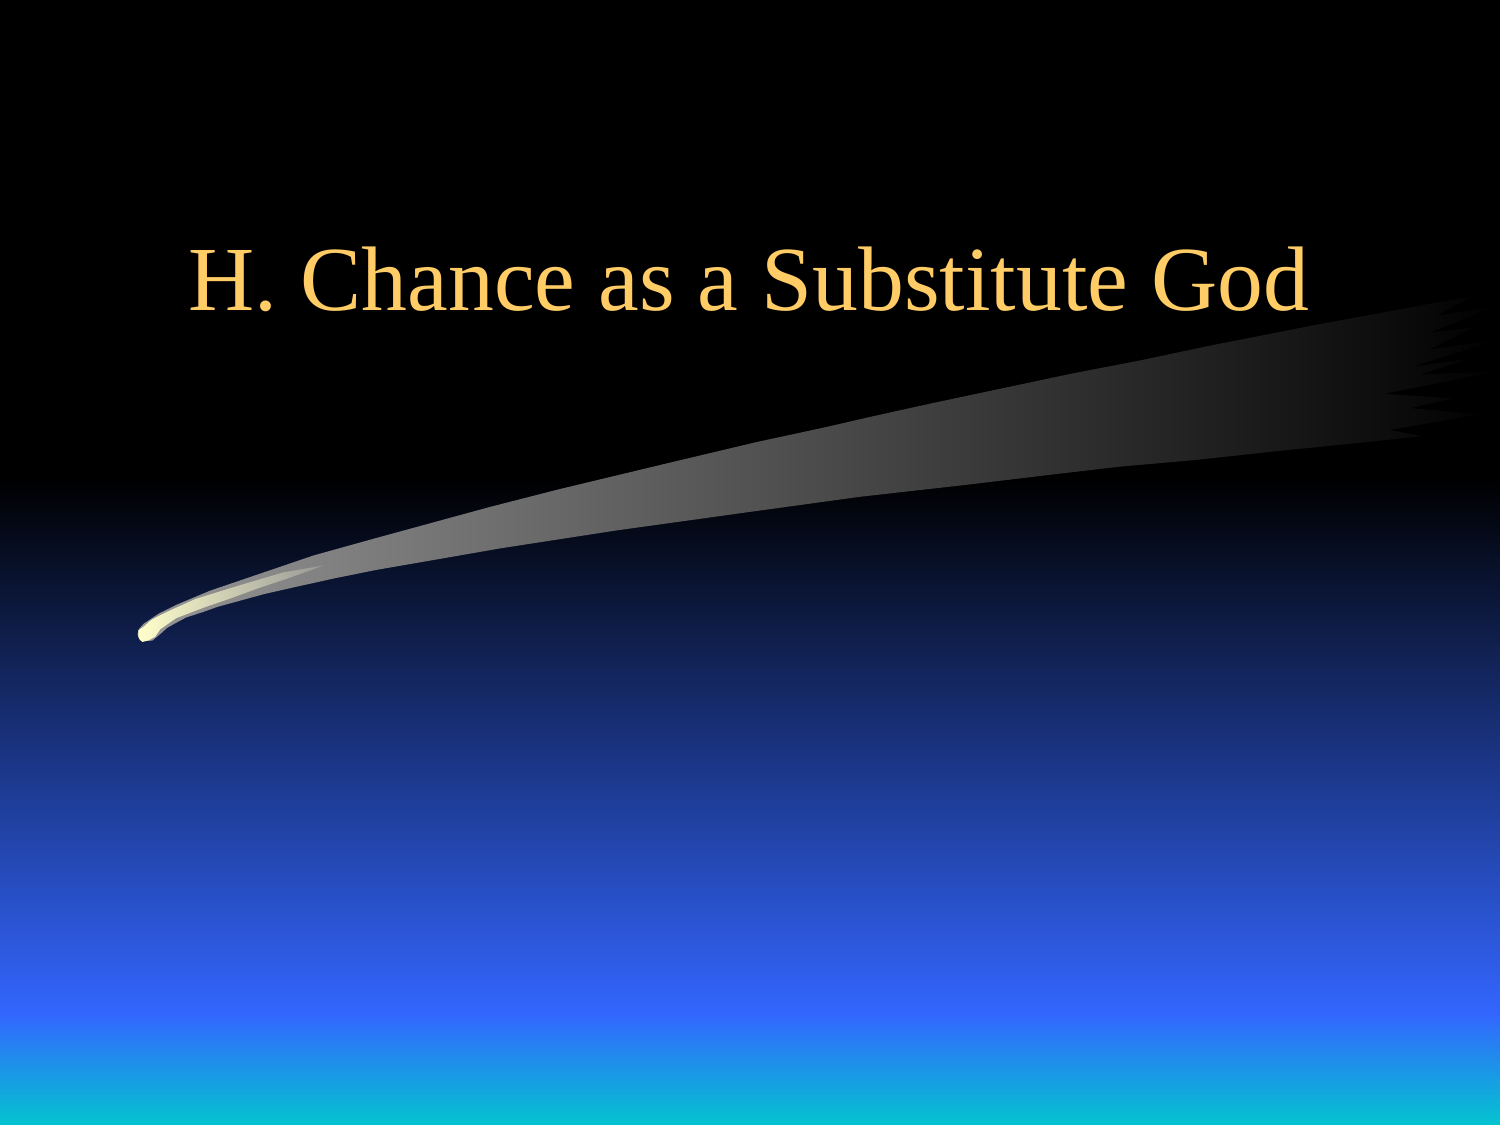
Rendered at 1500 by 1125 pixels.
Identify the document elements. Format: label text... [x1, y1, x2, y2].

title H. Chance as a Substitute God [112, 185, 1388, 374]
